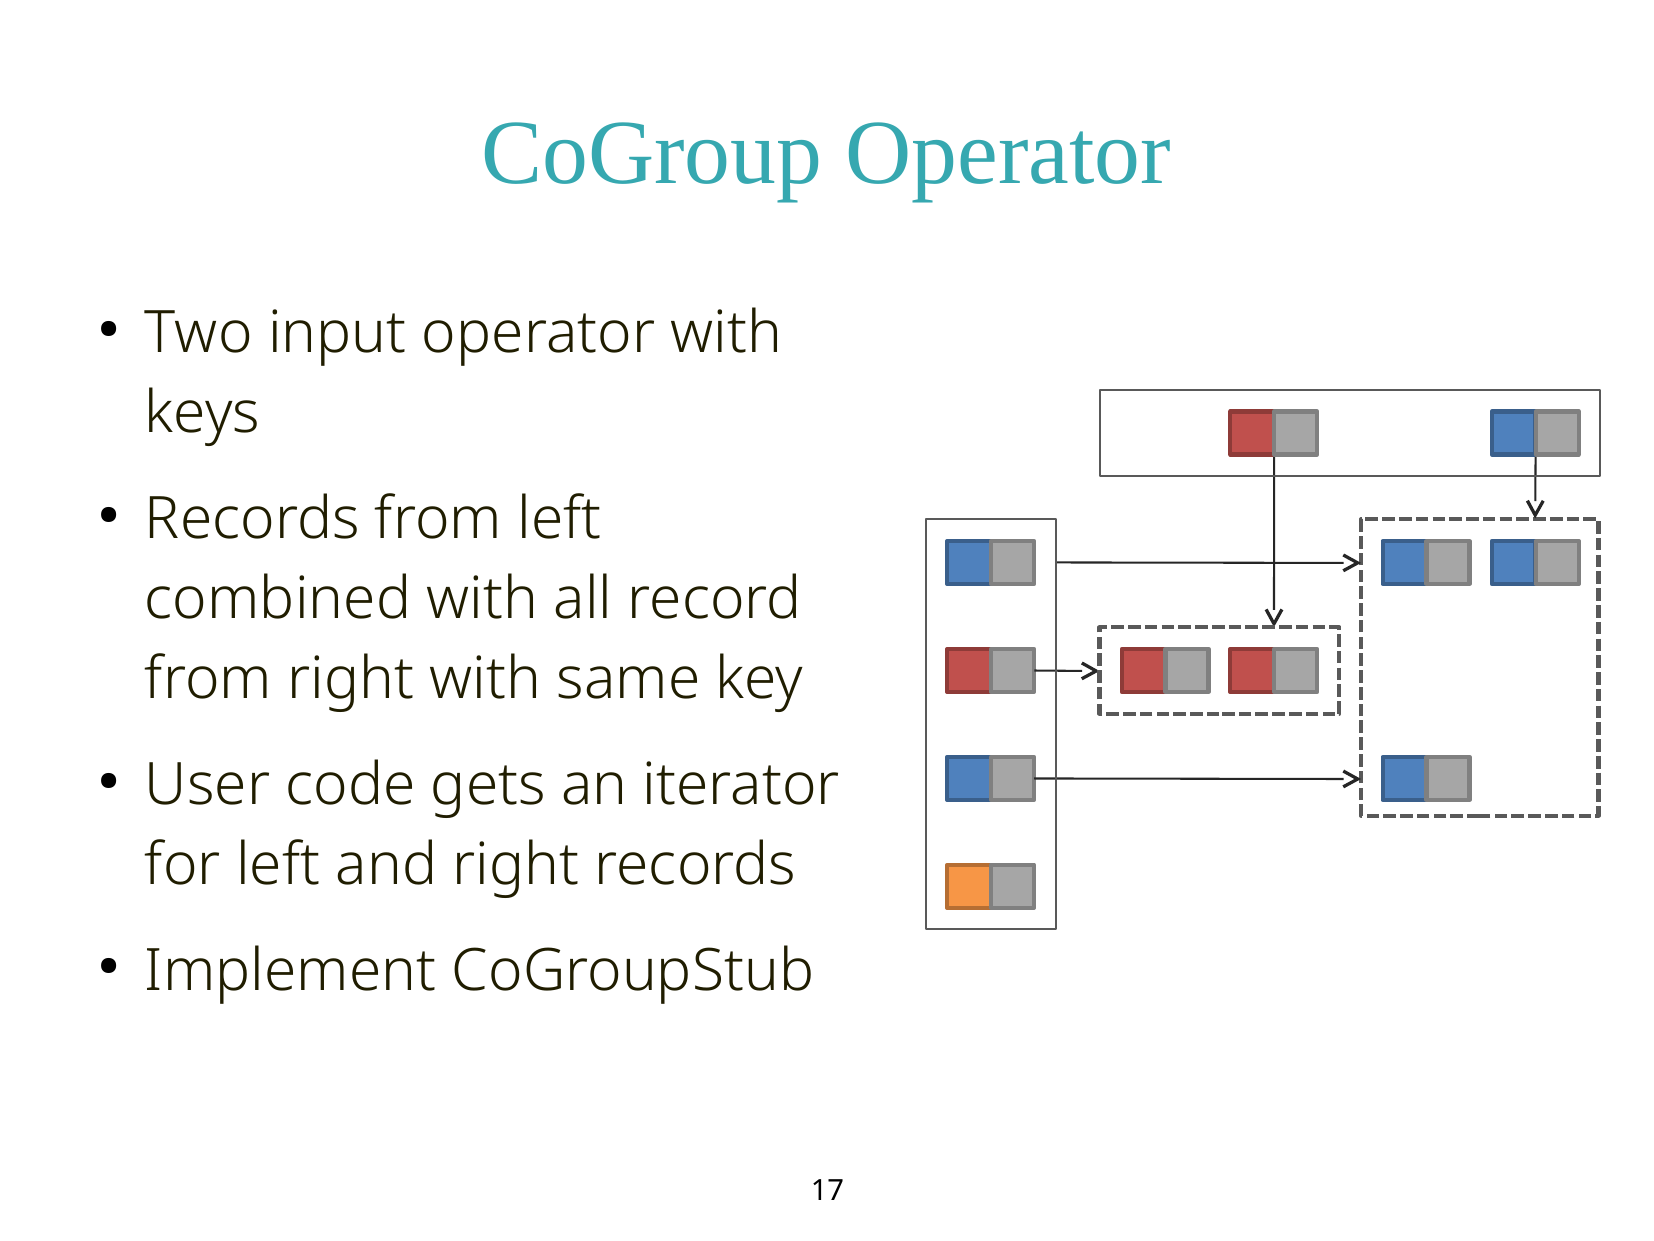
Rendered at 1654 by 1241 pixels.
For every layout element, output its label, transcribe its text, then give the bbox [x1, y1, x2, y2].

text_box [947, 756, 1035, 800]
title CoGroup Operator [82, 49, 1571, 257]
text_box [947, 648, 1035, 692]
text_box [1382, 541, 1470, 584]
text_box [1491, 411, 1579, 455]
text_box [1121, 648, 1209, 692]
list Two input operator with keys Records from left combined with all record from right with same key User code gets an iterator for left and right records Implement CoGroupStub [82, 290, 875, 1010]
text_box [1382, 756, 1470, 800]
text_box [1230, 648, 1318, 692]
text_box [947, 541, 1035, 584]
text_box [1230, 411, 1318, 455]
text_box [947, 864, 1035, 908]
text_box [1491, 541, 1579, 584]
